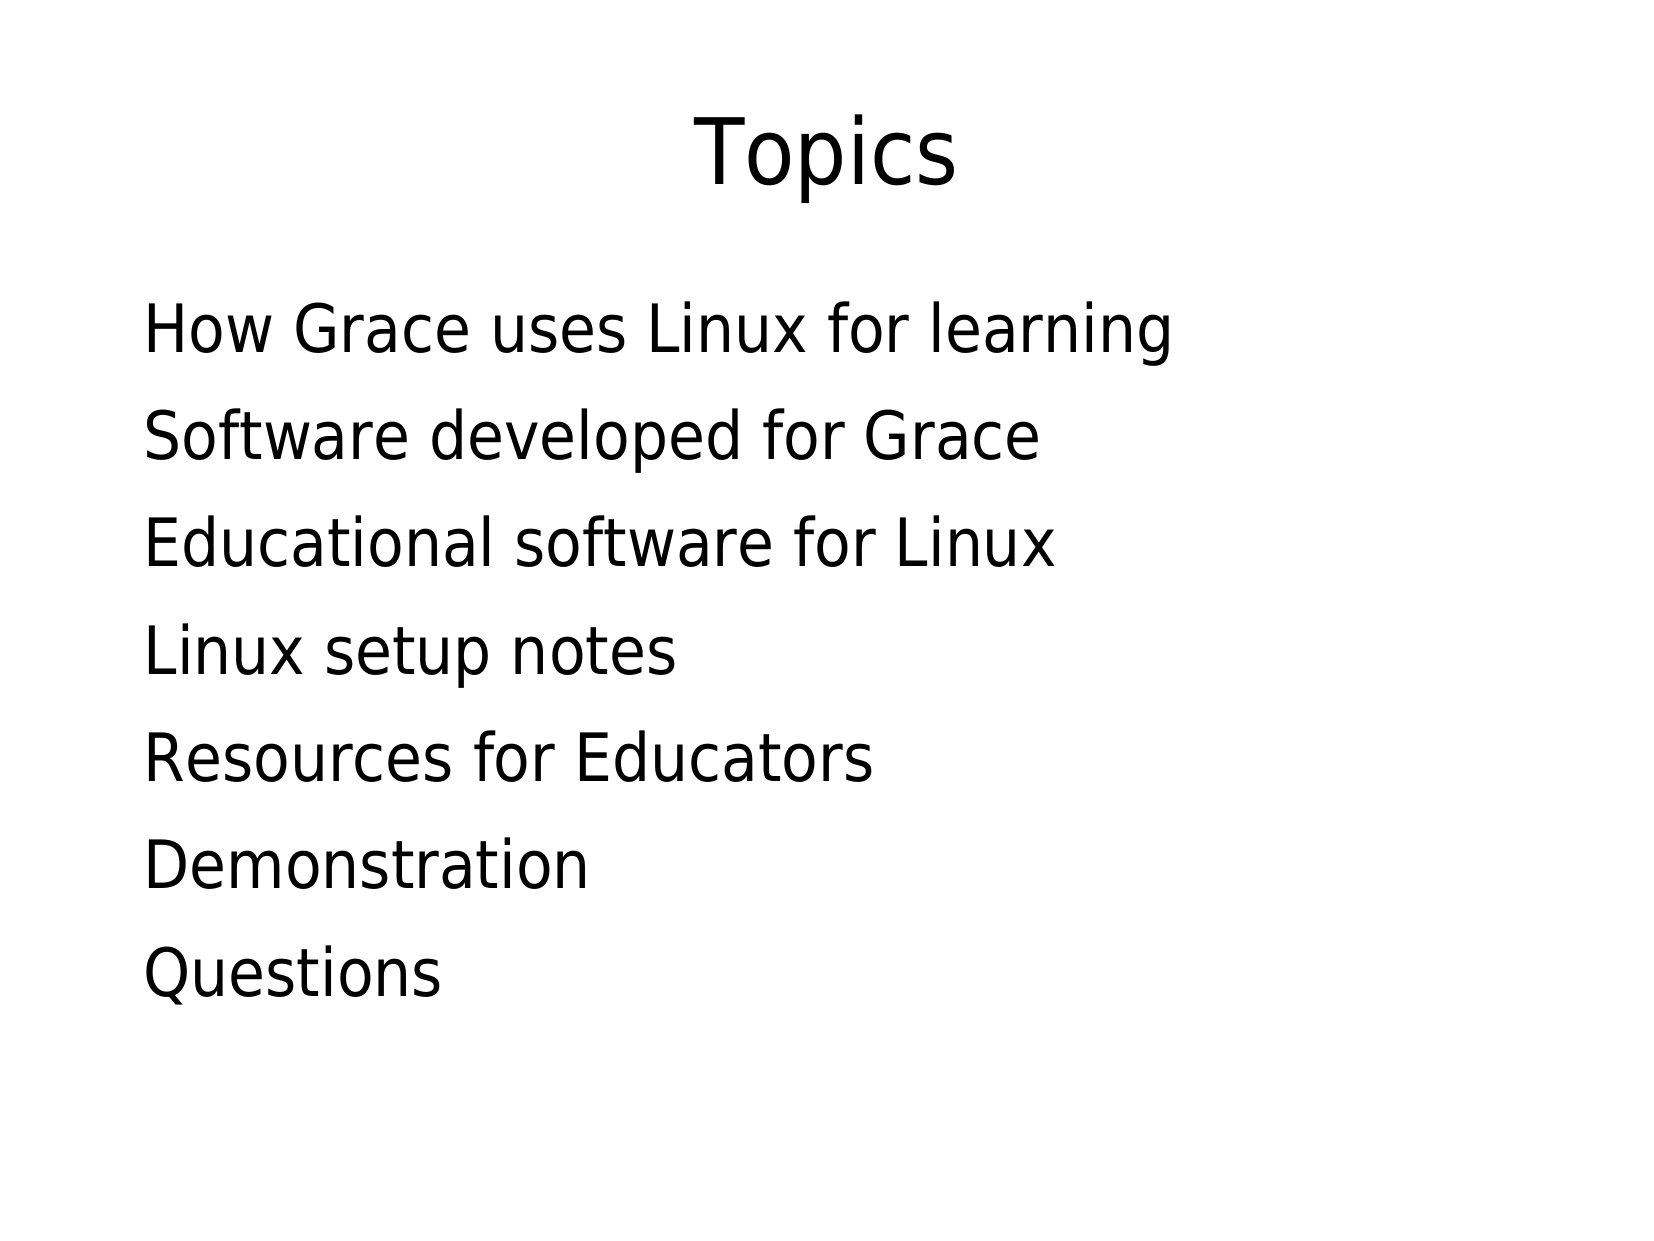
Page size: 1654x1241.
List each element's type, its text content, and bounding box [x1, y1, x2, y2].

title Topics [82, 49, 1571, 257]
list How Grace uses Linux for learning Software developed for Grace Educational software for Linux Linux setup notes Resources for Educators Demonstration Questions [125, 290, 1571, 1109]
